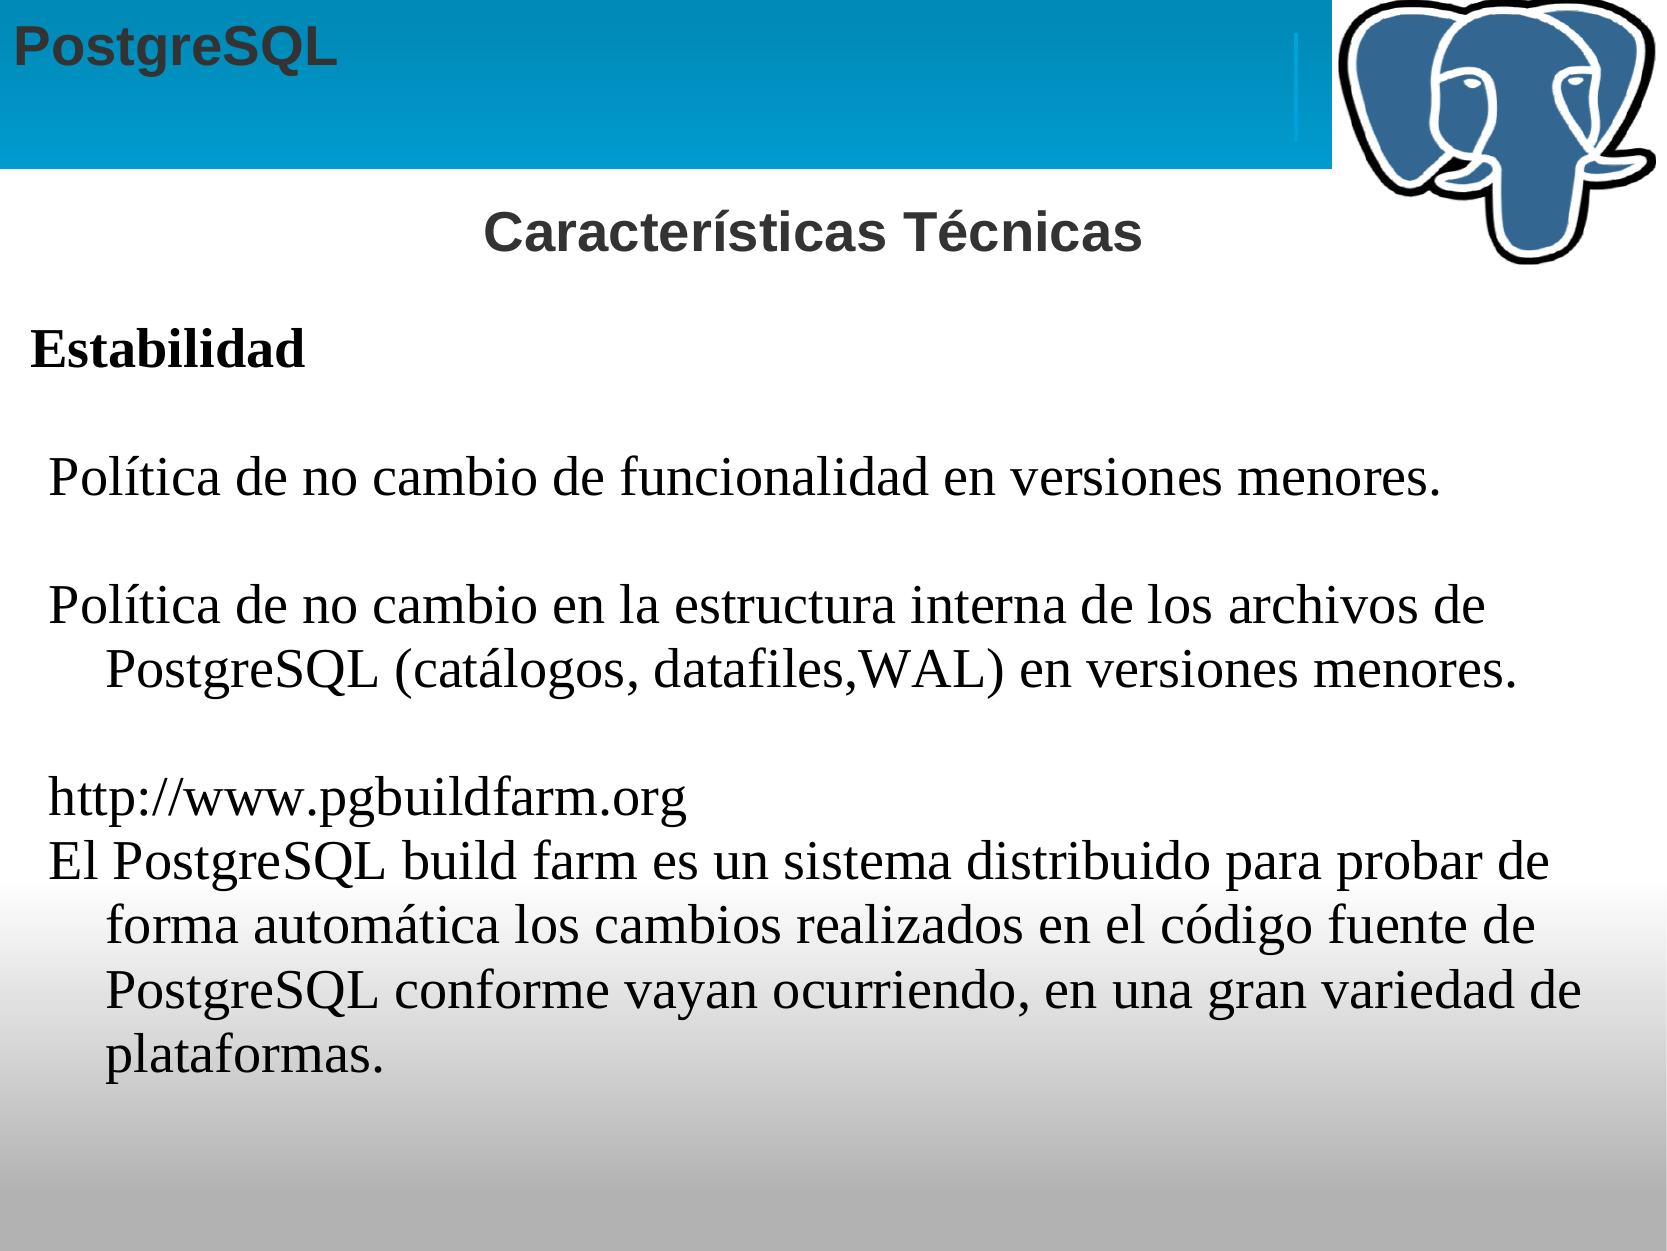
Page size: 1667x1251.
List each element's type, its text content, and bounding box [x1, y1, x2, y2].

text_box Características Técnicas [13, 200, 1337, 265]
text_box Estabilidad Política de no cambio de funcionalidad en versiones menores. Política de no cambio en la estructura interna de los archivos de PostgreSQL (catálogos, datafiles,WAL) en versiones menores. http://www.pgbuildfarm.org El PostgreSQL build farm es un sistema distribuido para probar de forma automática los cambios realizados en el código fuente de PostgreSQL conforme vayan ocurriendo, en una gran variedad de plataformas. [30, 316, 1613, 1086]
text_box PostgreSQL [13, 14, 1265, 79]
picture [0, 0, 1667, 1251]
